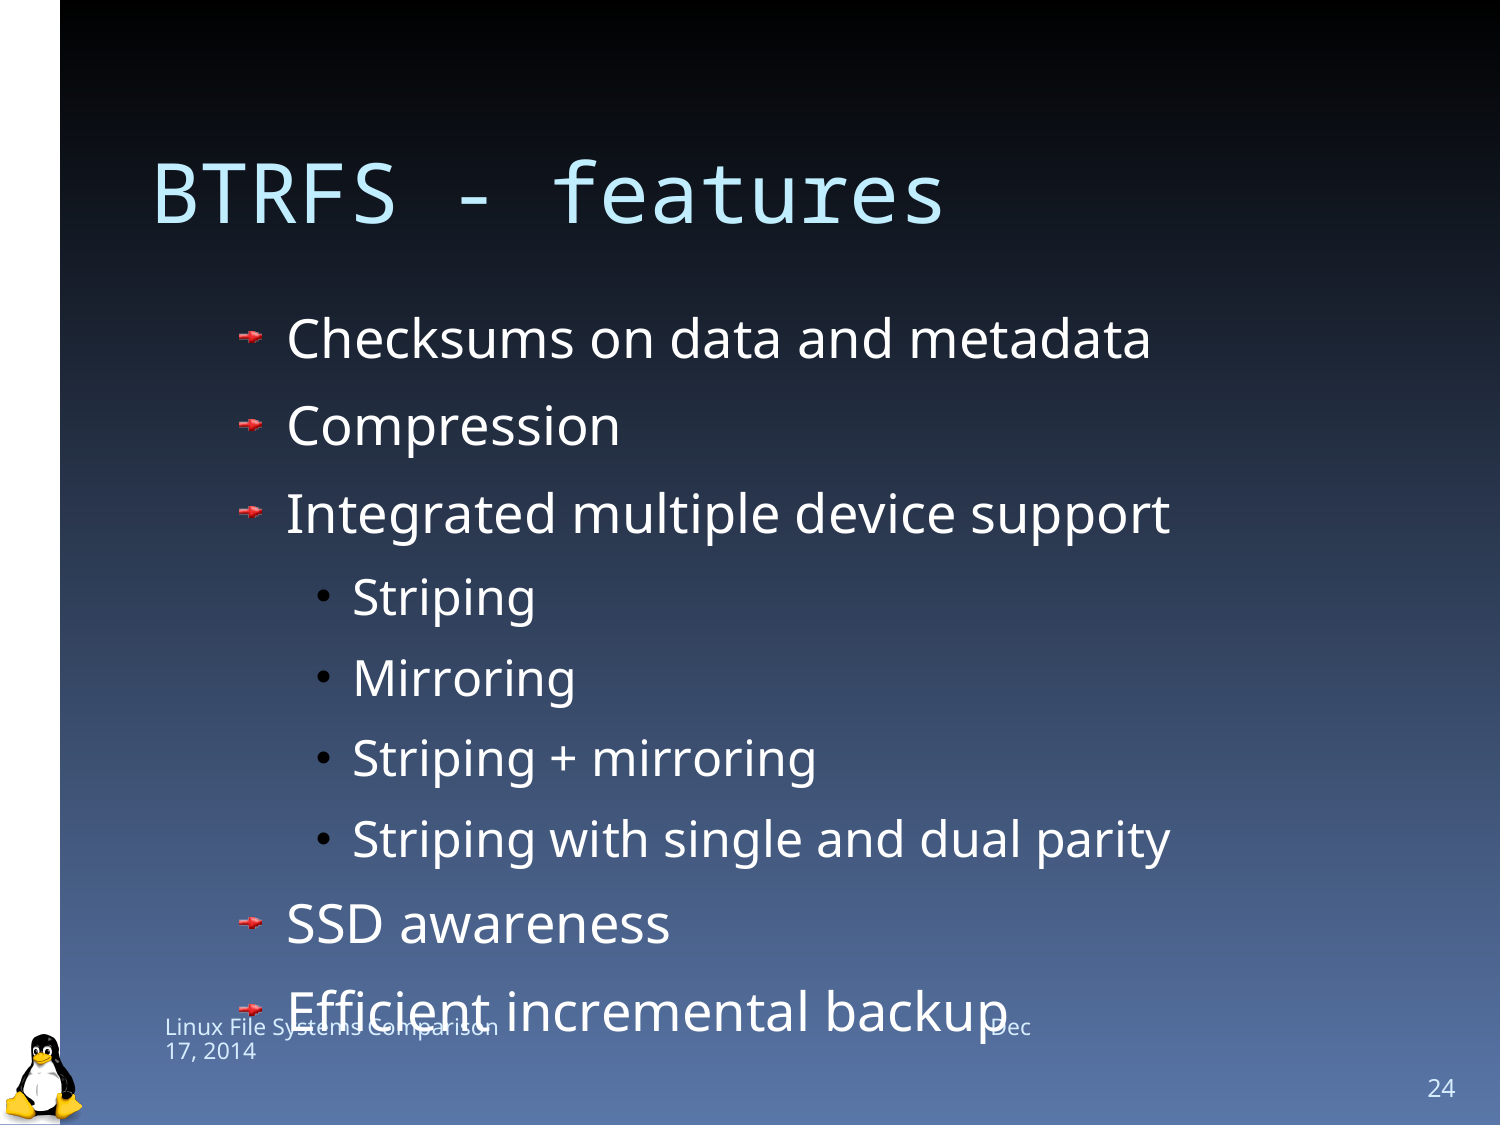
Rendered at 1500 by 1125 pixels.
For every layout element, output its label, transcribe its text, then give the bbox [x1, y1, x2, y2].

picture [0, 1034, 82, 1125]
list Checksums on data and metadata Compression Integrated multiple device support Striping Mirroring Striping + mirroring Striping with single and dual parity SSD awareness Efficient incremental backup [149, 292, 1425, 964]
title BTRFS - features [149, 84, 1425, 292]
picture [239, 1004, 262, 1016]
